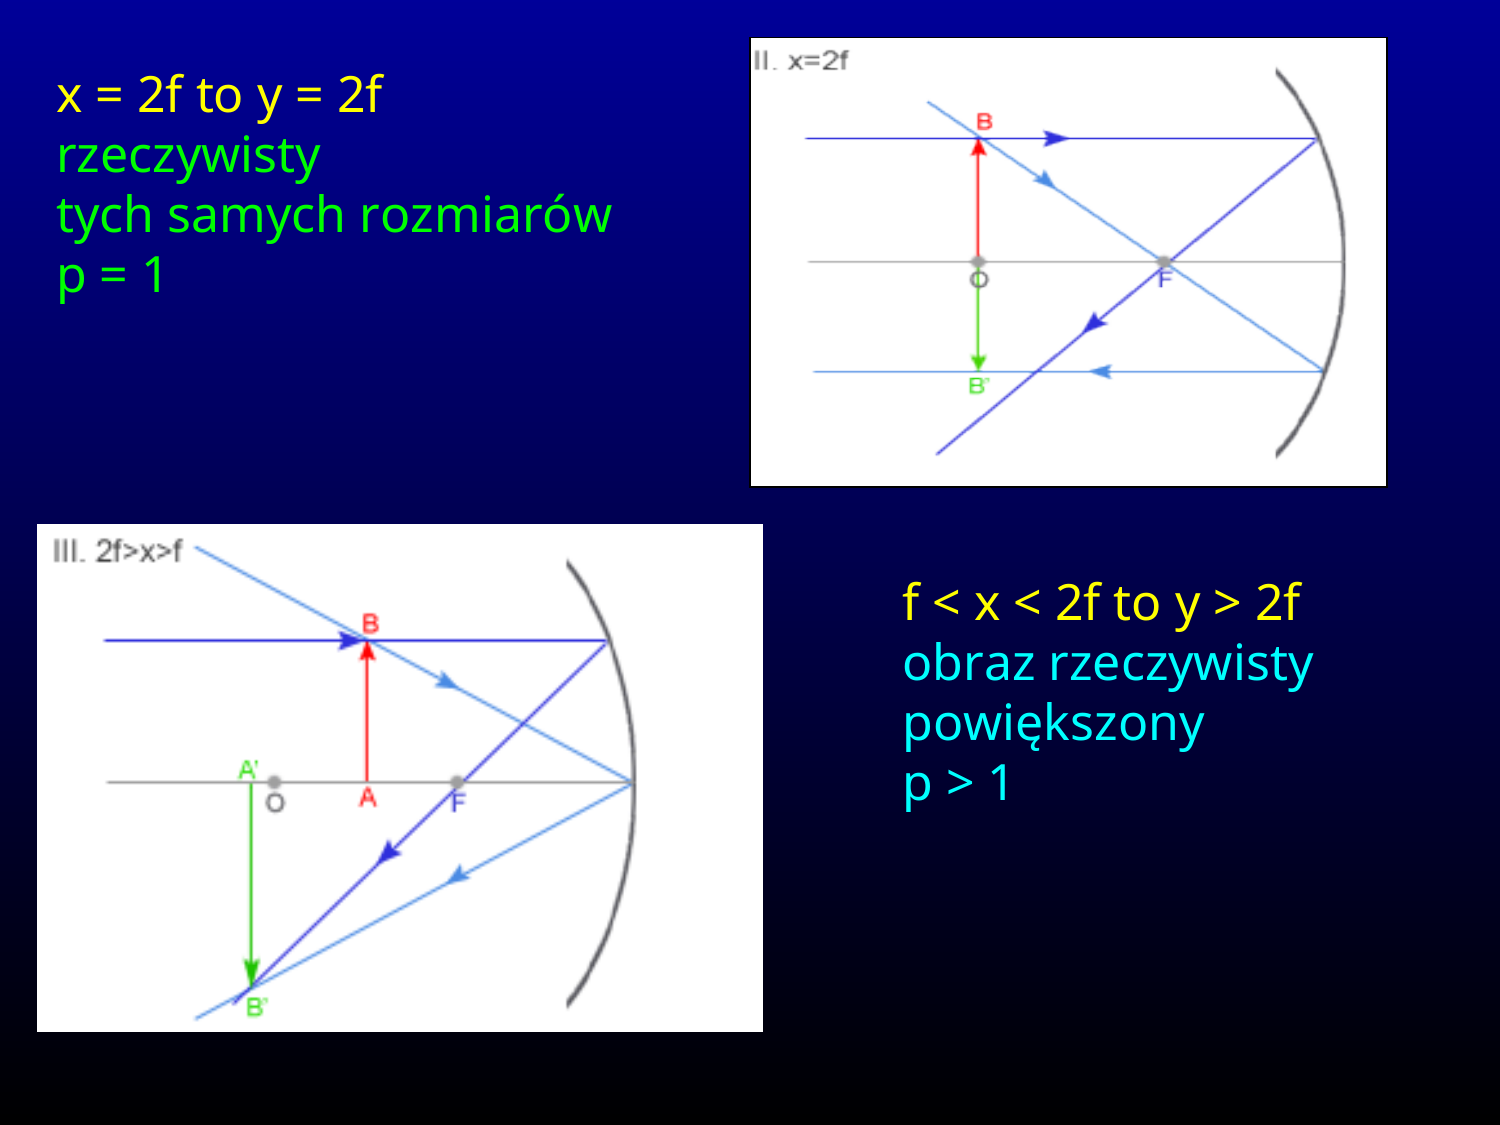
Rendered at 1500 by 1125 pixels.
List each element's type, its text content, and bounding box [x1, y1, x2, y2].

text_box f < x < 2f to y > 2f obraz rzeczywisty powiększony p > 1 [887, 562, 1361, 818]
text_box x = 2f to y = 2f rzeczywisty tych samych rozmiarów p = 1 [41, 54, 638, 311]
picture [737, 37, 1475, 479]
text_box [749, 479, 1388, 488]
picture [37, 524, 763, 1032]
